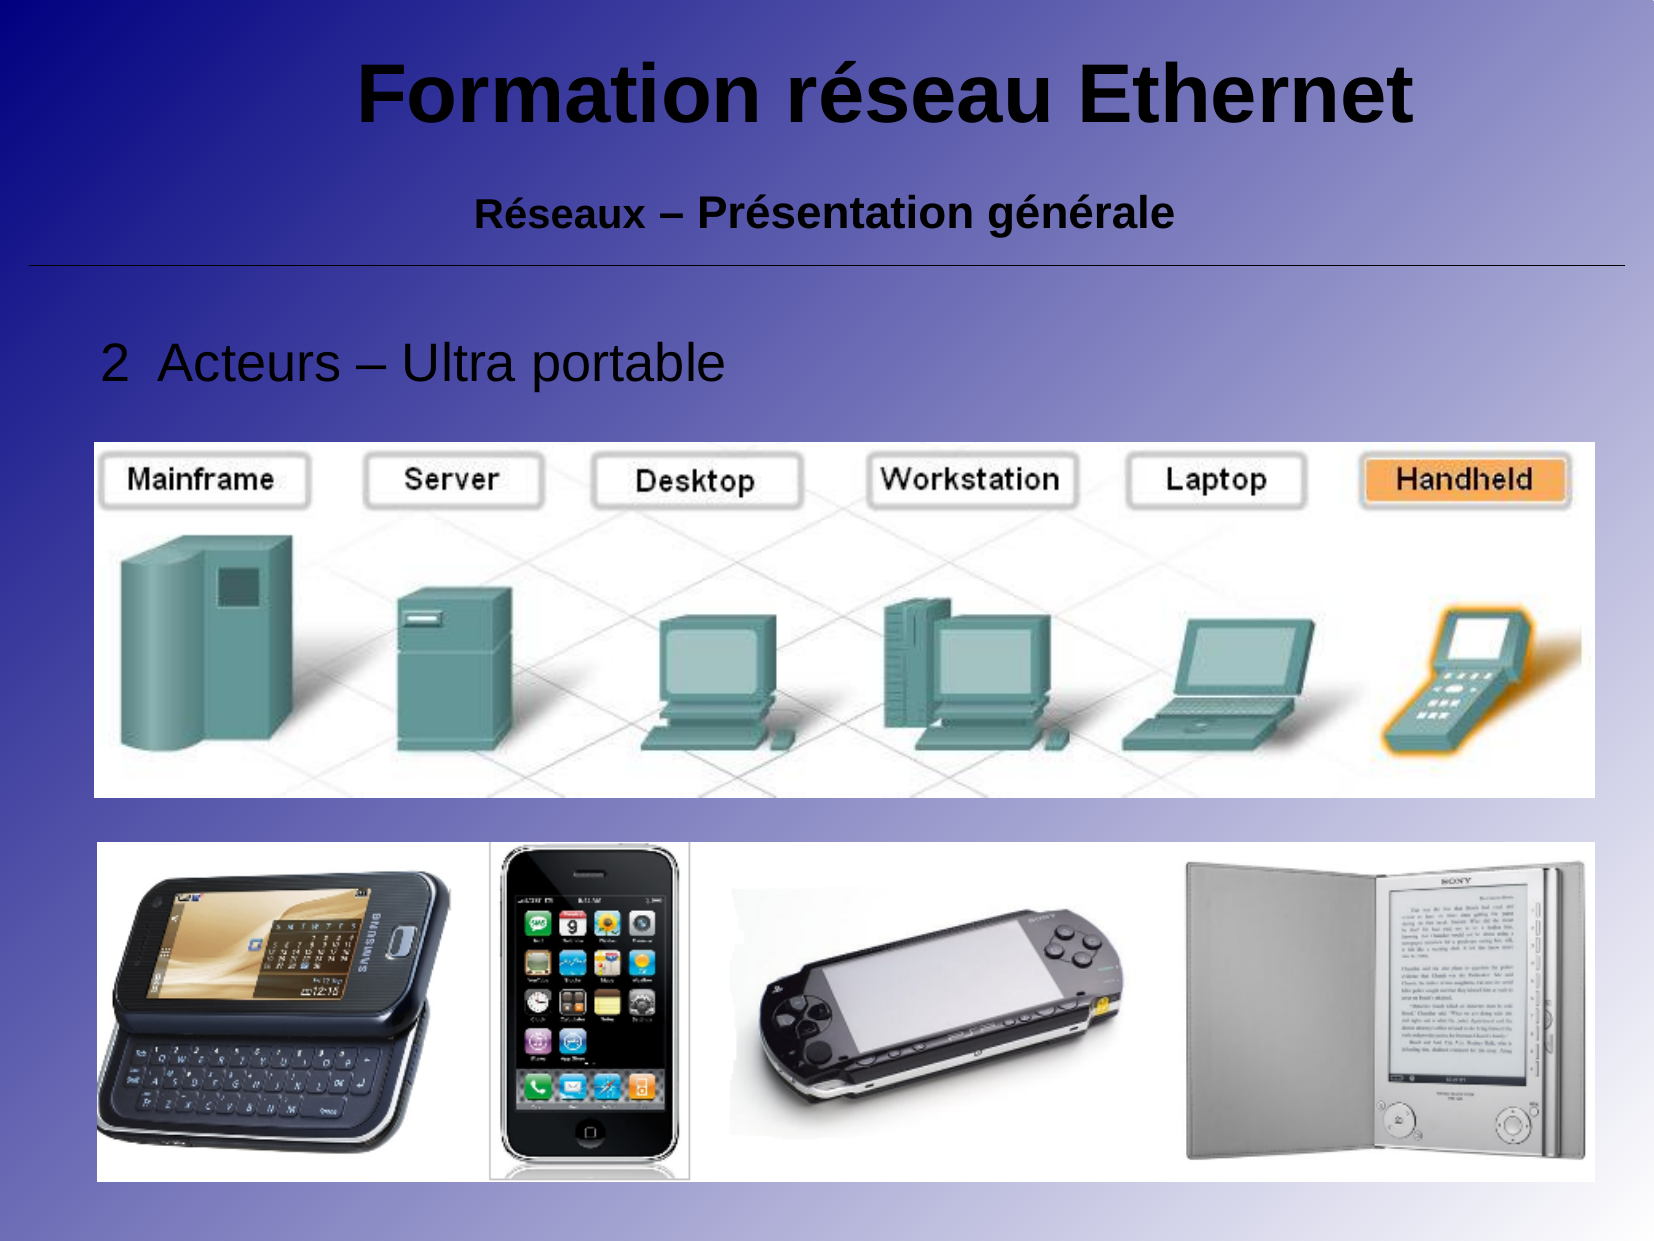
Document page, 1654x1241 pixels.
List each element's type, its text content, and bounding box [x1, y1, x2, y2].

picture [97, 842, 1595, 1182]
text_box Réseaux – Présentation générale [29, 177, 1621, 265]
text_box 2 Acteurs – Ultra portable [85, 324, 744, 401]
text_box Formation réseau Ethernet [324, 39, 1447, 148]
picture [94, 442, 1595, 798]
text_box Réseaux – Présentation générale [29, 266, 1621, 354]
